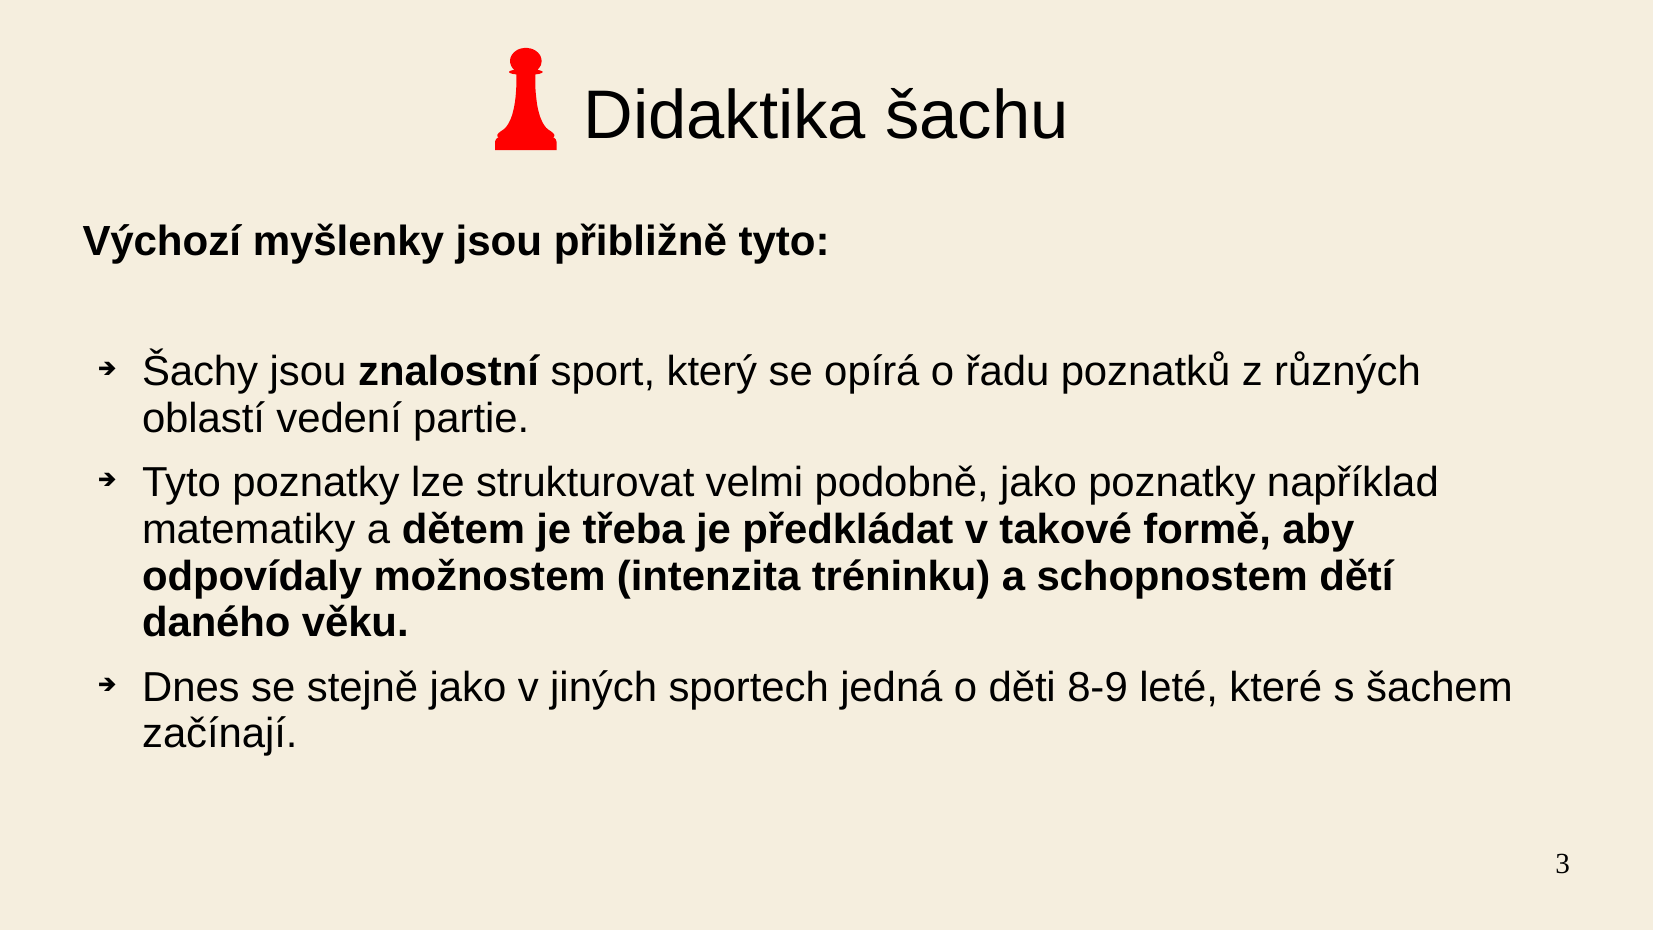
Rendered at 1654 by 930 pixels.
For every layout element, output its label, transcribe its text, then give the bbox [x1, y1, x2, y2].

title Didaktika šachu [82, 36, 1571, 193]
text_box [495, 47, 557, 151]
list Výchozí myšlenky jsou přibližně tyto: Šachy jsou znalostní sport, který se opírá o řadu poznatků z různých oblastí vedení partie. Tyto poznatky lze strukturovat velmi podobně, jako poznatky například matematiky a dětem je třeba je předkládat v takové formě, aby odpovídaly možnostem (intenzita tréninku) a schopnostem dětí daného věku. Dnes se stejně jako v jiných sportech jedná o děti 8-9 leté, které s šachem začínají. [82, 217, 1538, 757]
